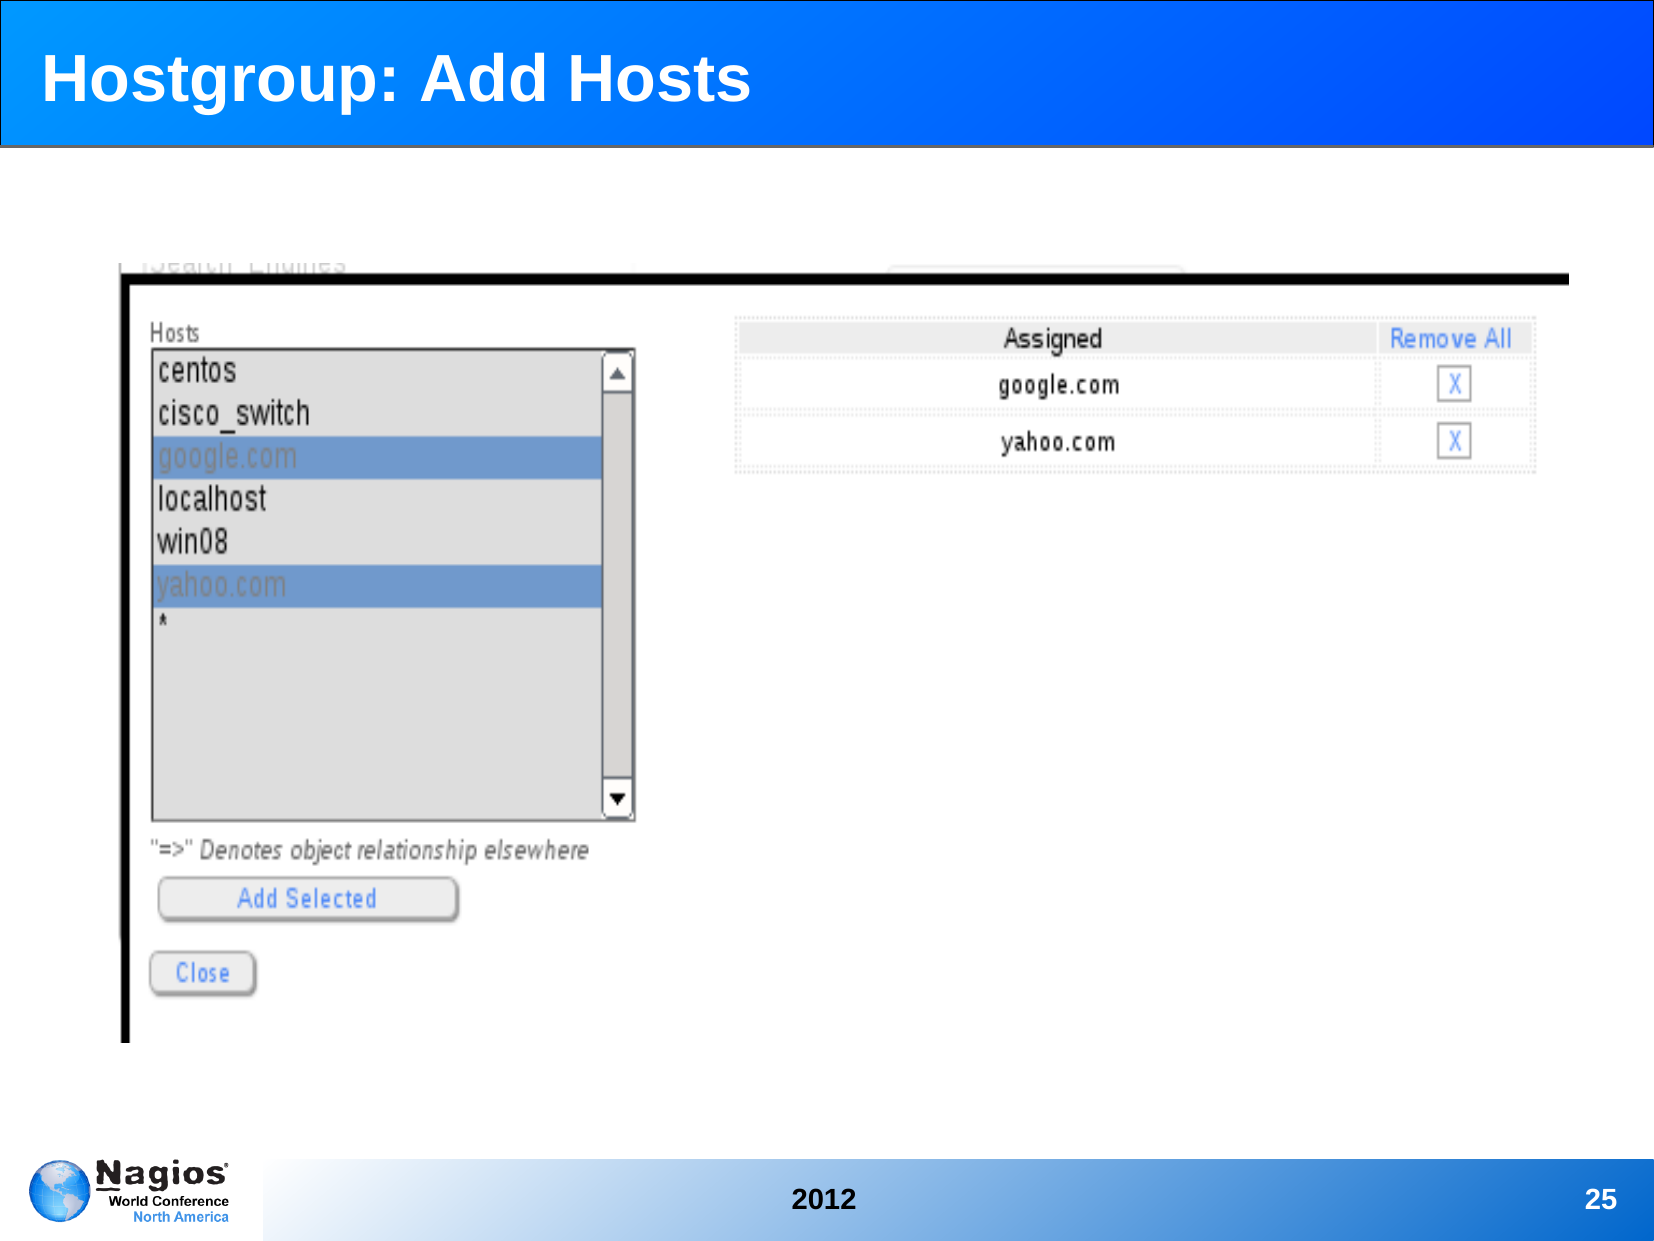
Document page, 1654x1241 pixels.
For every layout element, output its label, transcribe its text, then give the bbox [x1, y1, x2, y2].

title Hostgroup: Add Hosts [41, 36, 1248, 120]
picture [113, 263, 1569, 1043]
picture [29, 1159, 229, 1235]
